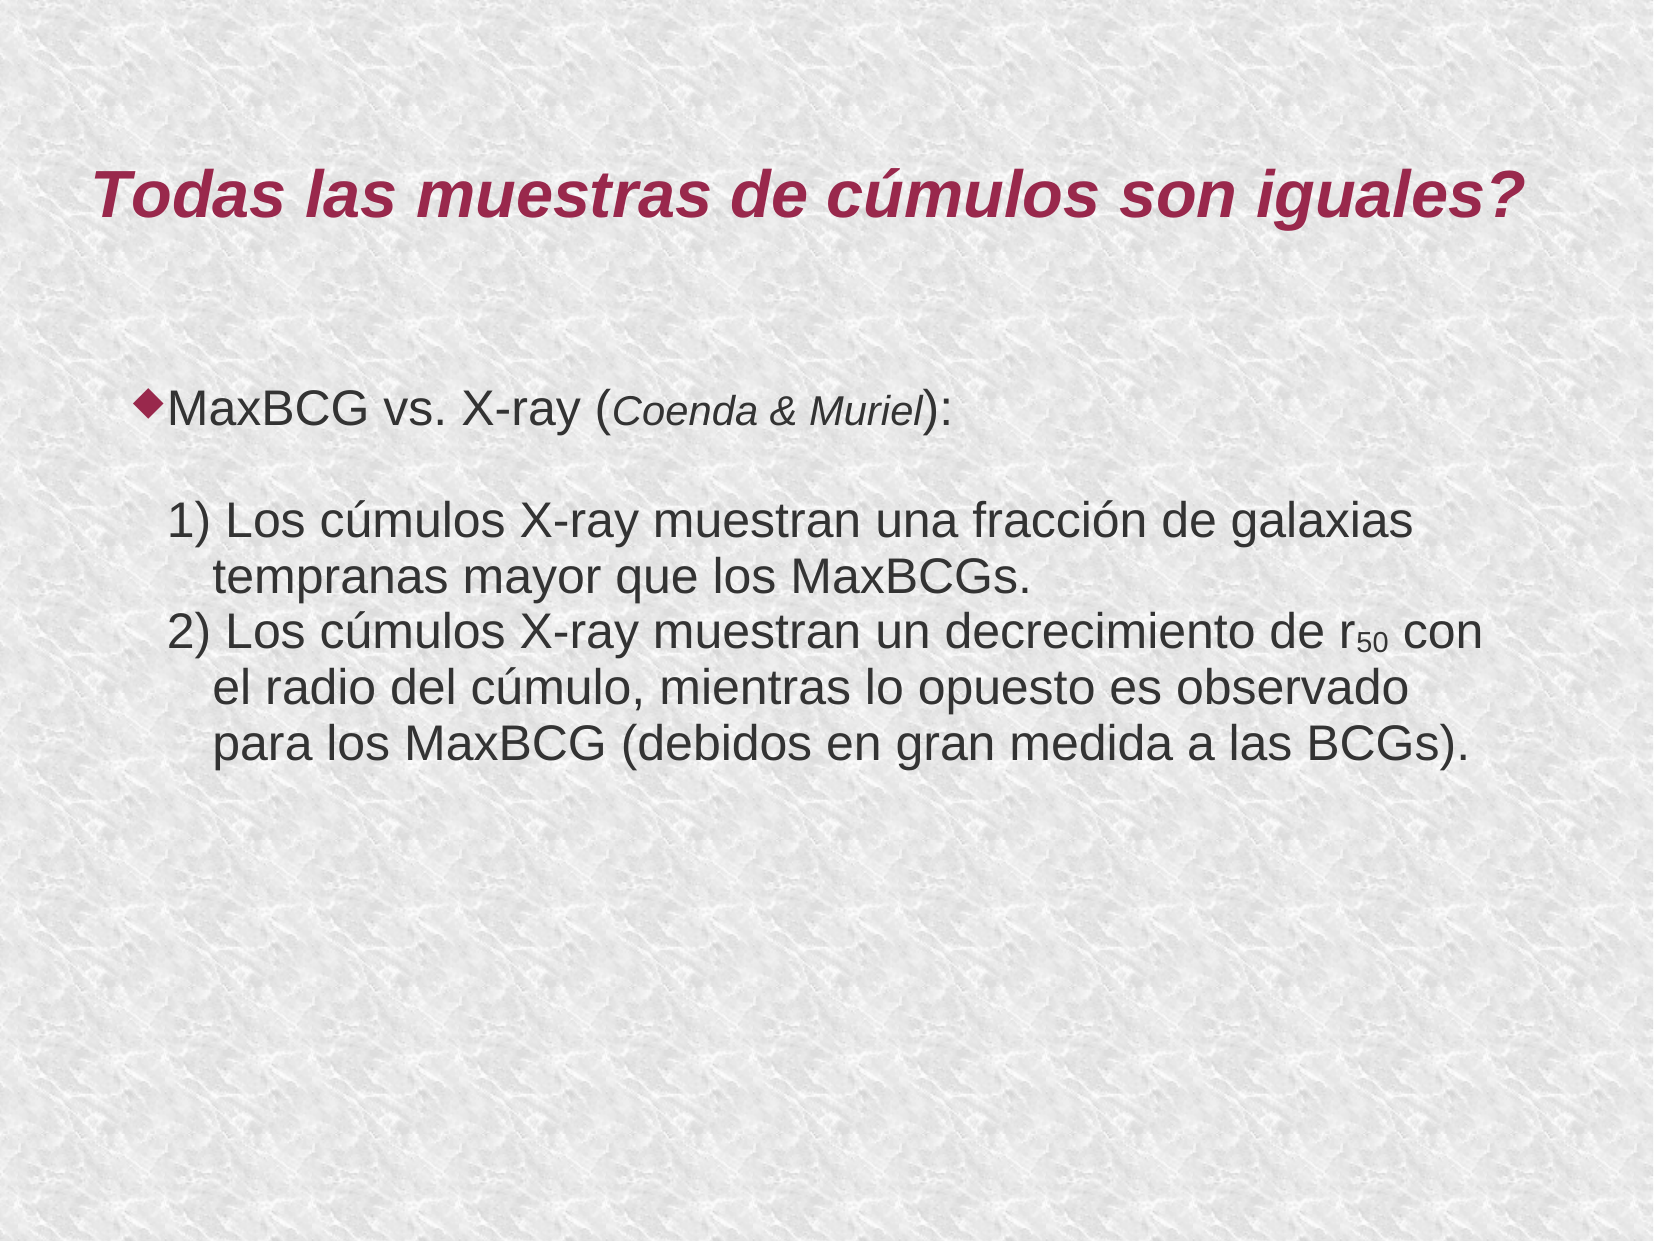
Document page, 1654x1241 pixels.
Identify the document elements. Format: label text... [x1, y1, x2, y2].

title Todas las muestras de cúmulos son iguales? [82, 90, 1535, 298]
picture [0, 0, 1654, 1241]
list MaxBCG vs. X-ray (Coenda & Muriel): 1) Los cúmulos X-ray muestran una fracción de galaxias tempranas mayor que los MaxBCGs. 2) Los cúmulos X-ray muestran un decrecimiento de r50 con el radio del cúmulo, mientras lo opuesto es observado para los MaxBCG (debidos en gran medida a las BCGs). [129, 324, 1488, 1144]
